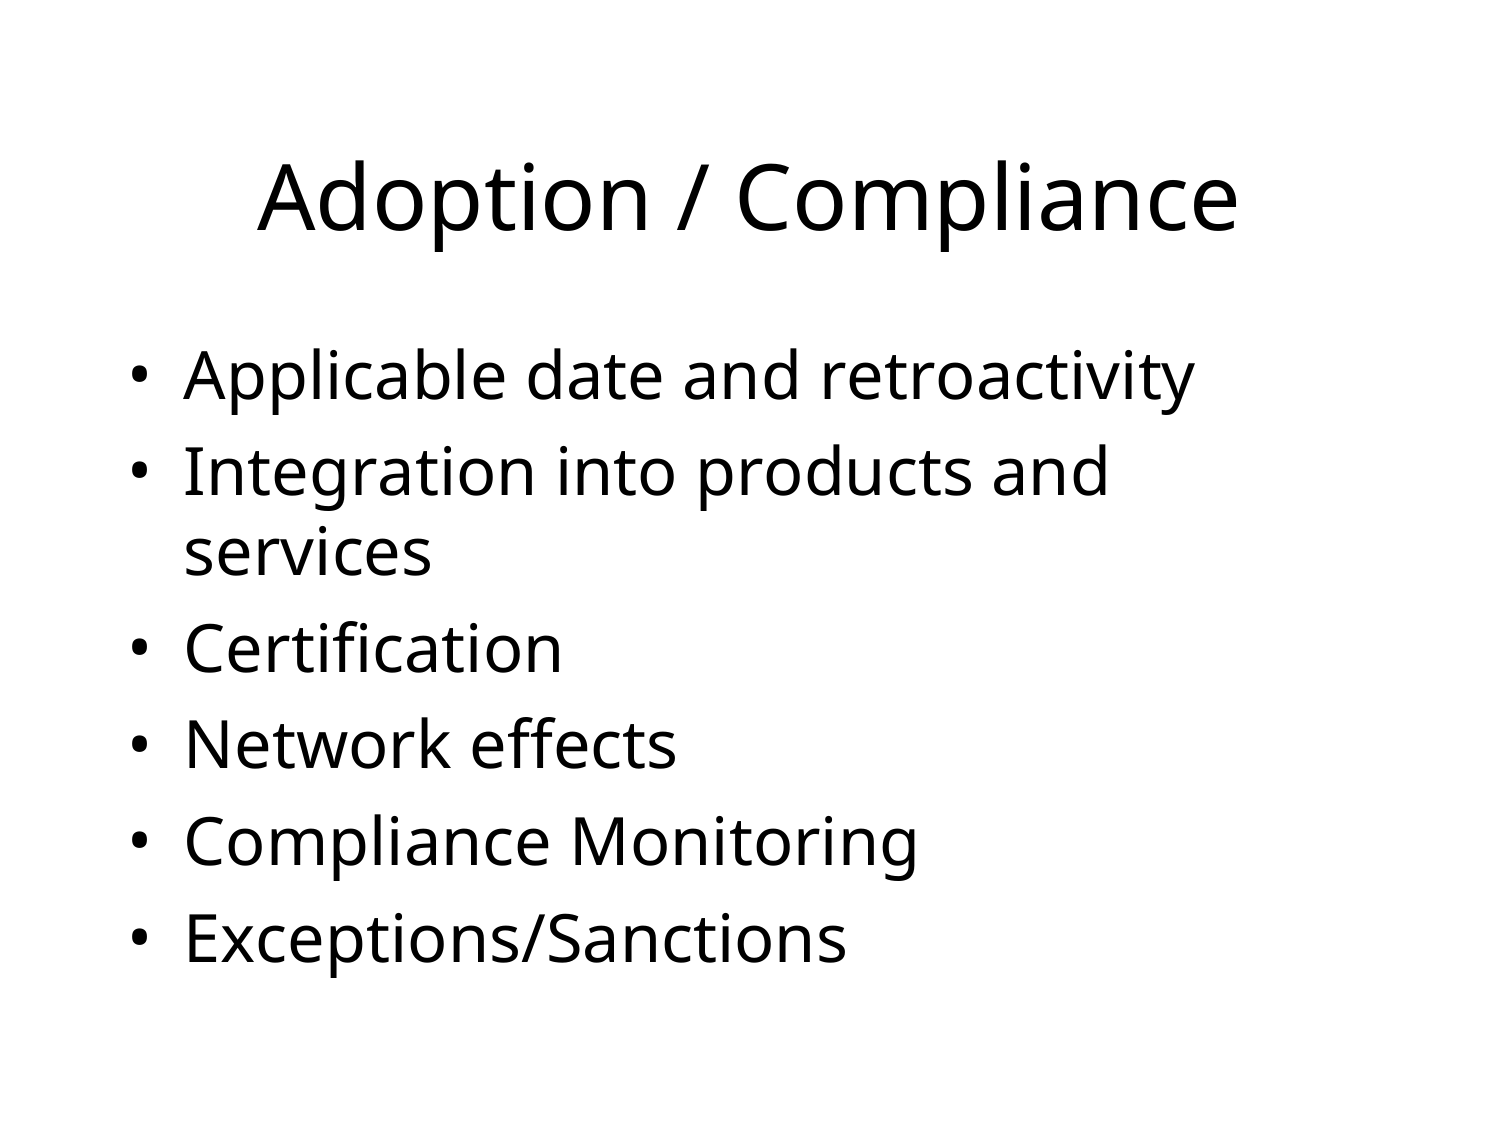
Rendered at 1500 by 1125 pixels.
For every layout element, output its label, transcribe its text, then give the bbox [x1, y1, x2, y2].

list Applicable date and retroactivity Integration into products and services Certification Network effects Compliance Monitoring Exceptions/Sanctions [112, 324, 1388, 1001]
title Adoption / Compliance [112, 99, 1388, 288]
